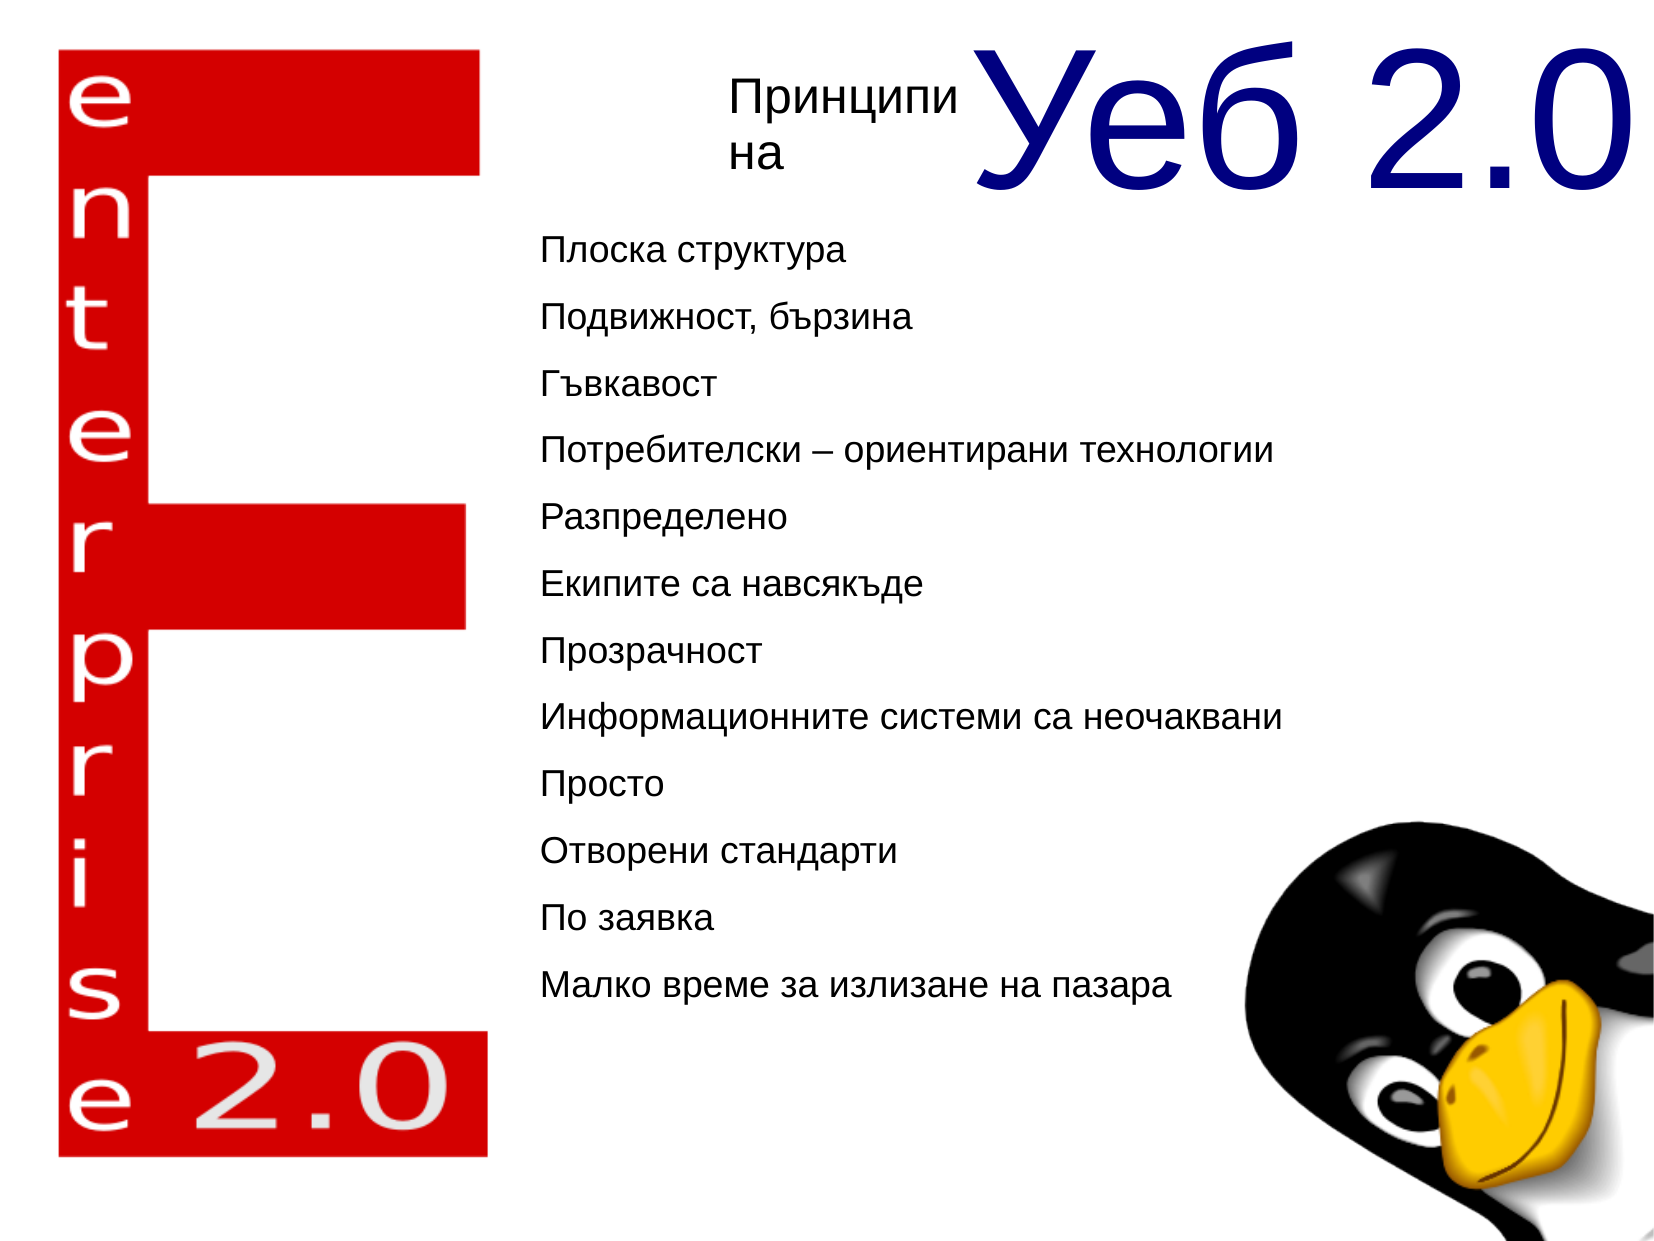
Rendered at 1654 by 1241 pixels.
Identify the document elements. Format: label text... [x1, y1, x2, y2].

text_box Уеб 2.0 [953, 0, 1654, 239]
picture [6, 5, 1654, 1241]
text_box Принципи на [714, 61, 953, 188]
text_box Плоска структура Подвижност, бързина Гъвкавост Потребителски – ориентирани технологии Разпределено Екипите са навсякъде Прозрачност Информационните системи са неочаквани Просто Отворени стандарти По заявка Малко време за излизане на пазара [525, 220, 1313, 1013]
